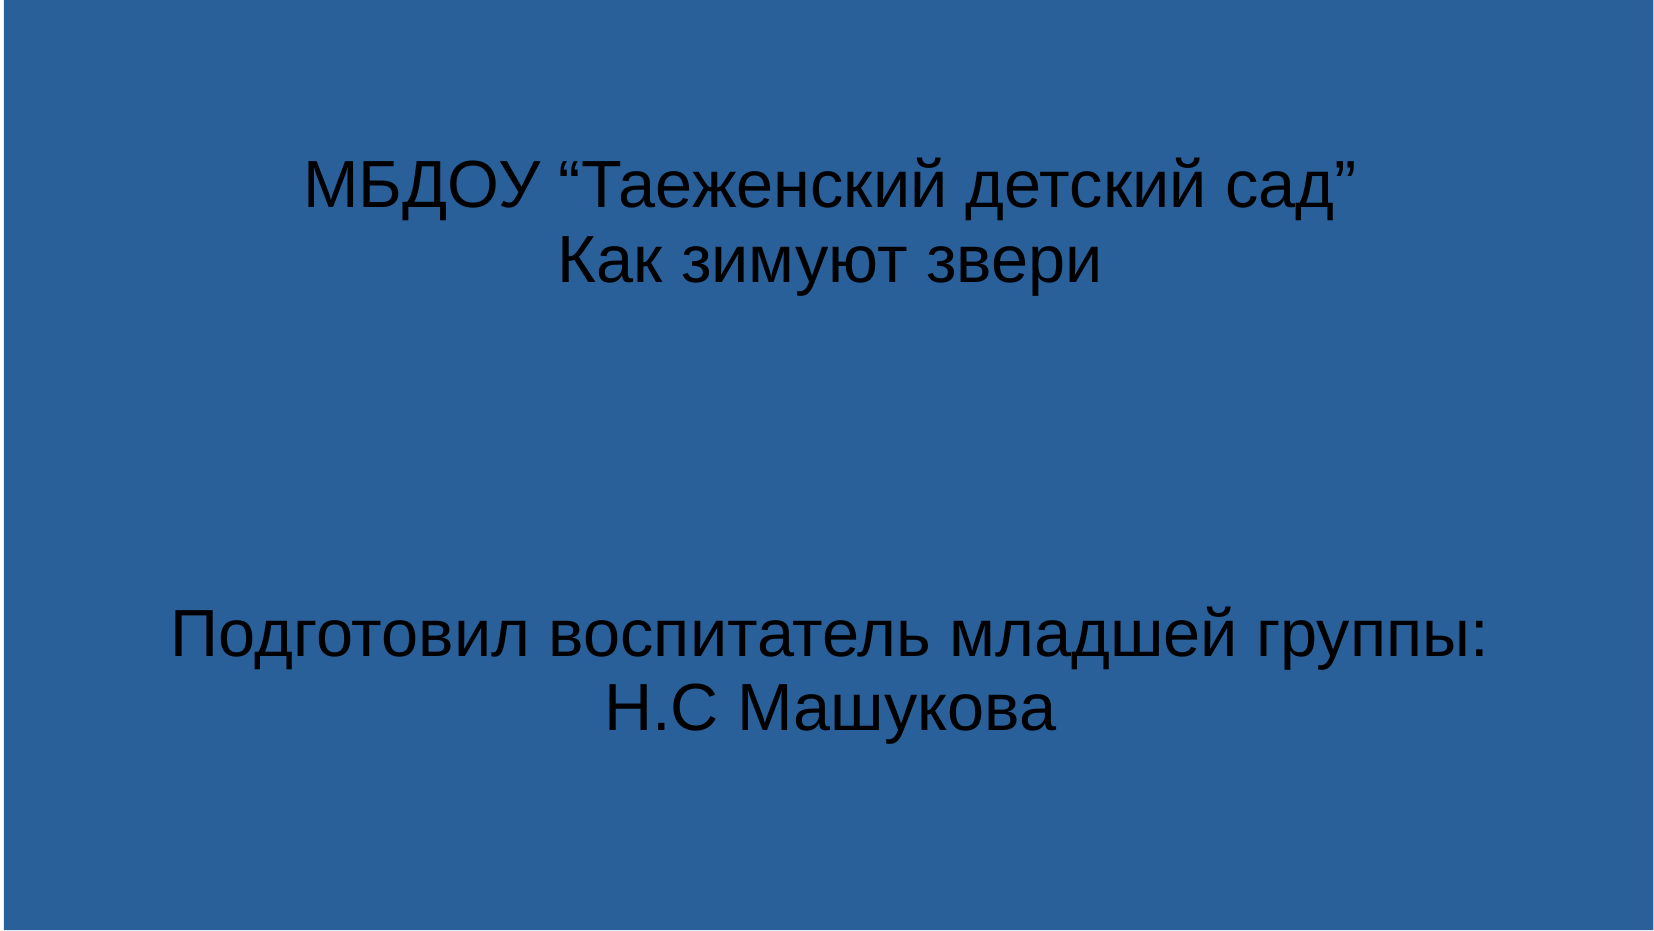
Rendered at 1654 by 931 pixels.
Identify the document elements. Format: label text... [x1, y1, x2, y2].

subtitle МБДОУ “Таеженский детский сад” Как зимуют звери Подготовил воспитатель младшей группы: Н.С Машукова [3, 0, 1654, 931]
